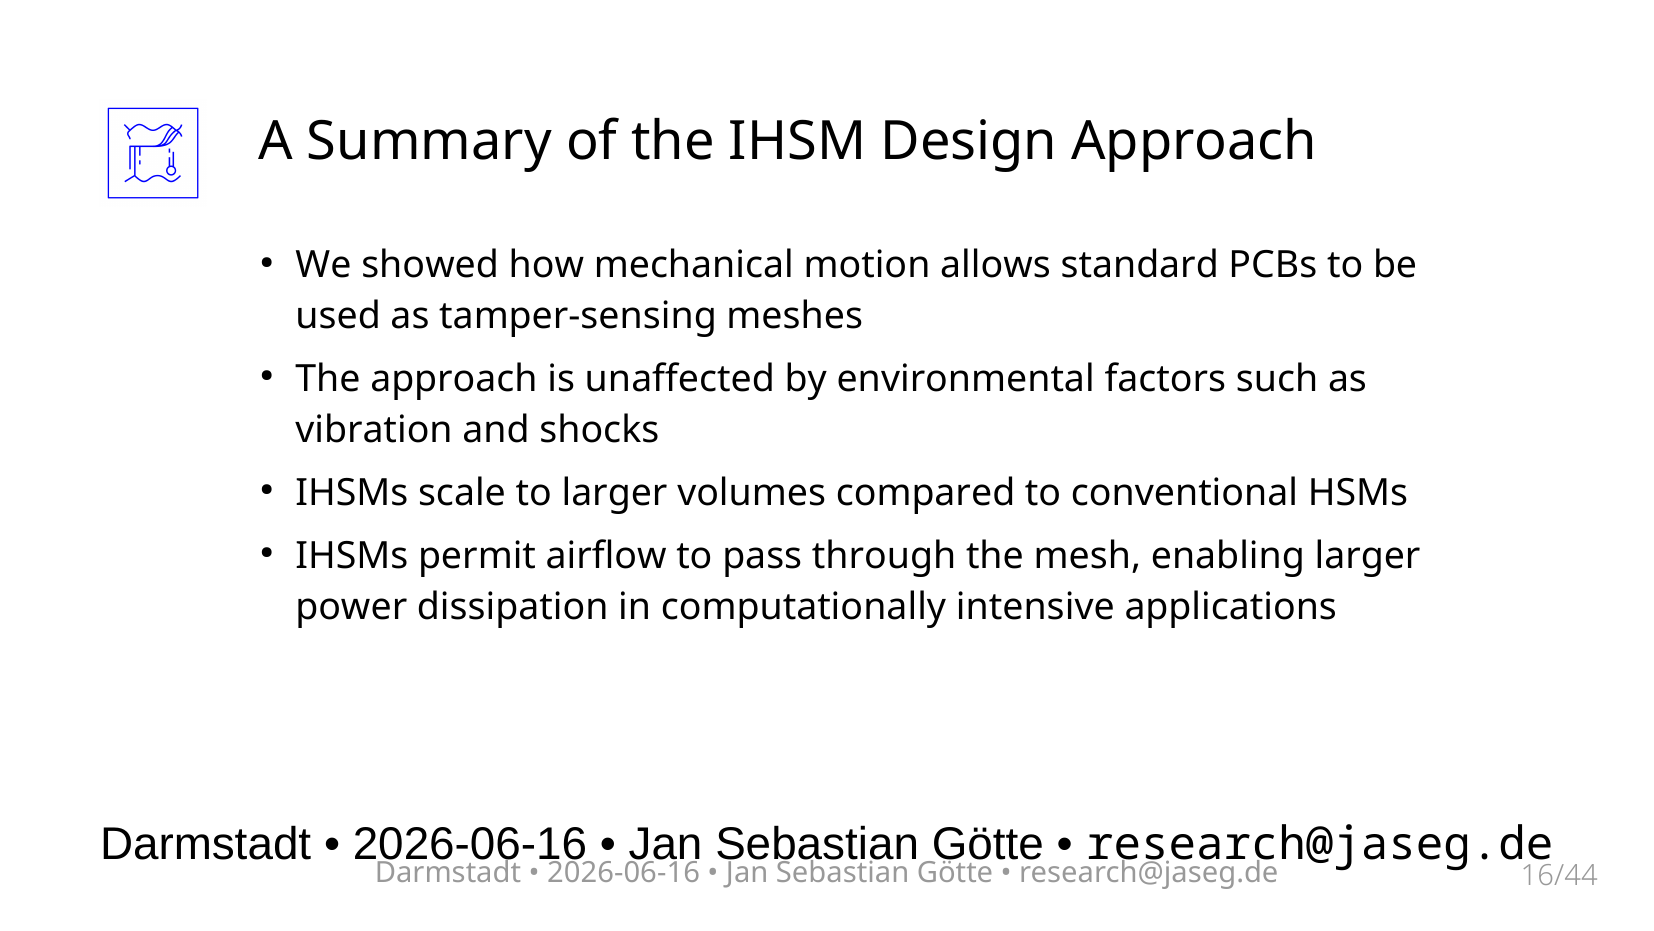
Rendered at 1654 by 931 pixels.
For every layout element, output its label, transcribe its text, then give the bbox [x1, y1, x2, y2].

picture [99, 99, 207, 207]
text_box Darmstadt • 2026-06-16 • Jan Sebastian Götte • research@jaseg.de [82, 797, 1571, 886]
text_box We showed how mechanical motion allows standard PCBs to be used as tamper-sensing meshes The approach is unaffected by environmental factors such as vibration and shocks IHSMs scale to larger volumes compared to conventional HSMs IHSMs permit airflow to pass through the mesh, enabling larger power dissipation in computationally intensive applications [260, 237, 1471, 590]
text_box A Summary of the IHSM Design Approach [243, 93, 1543, 213]
